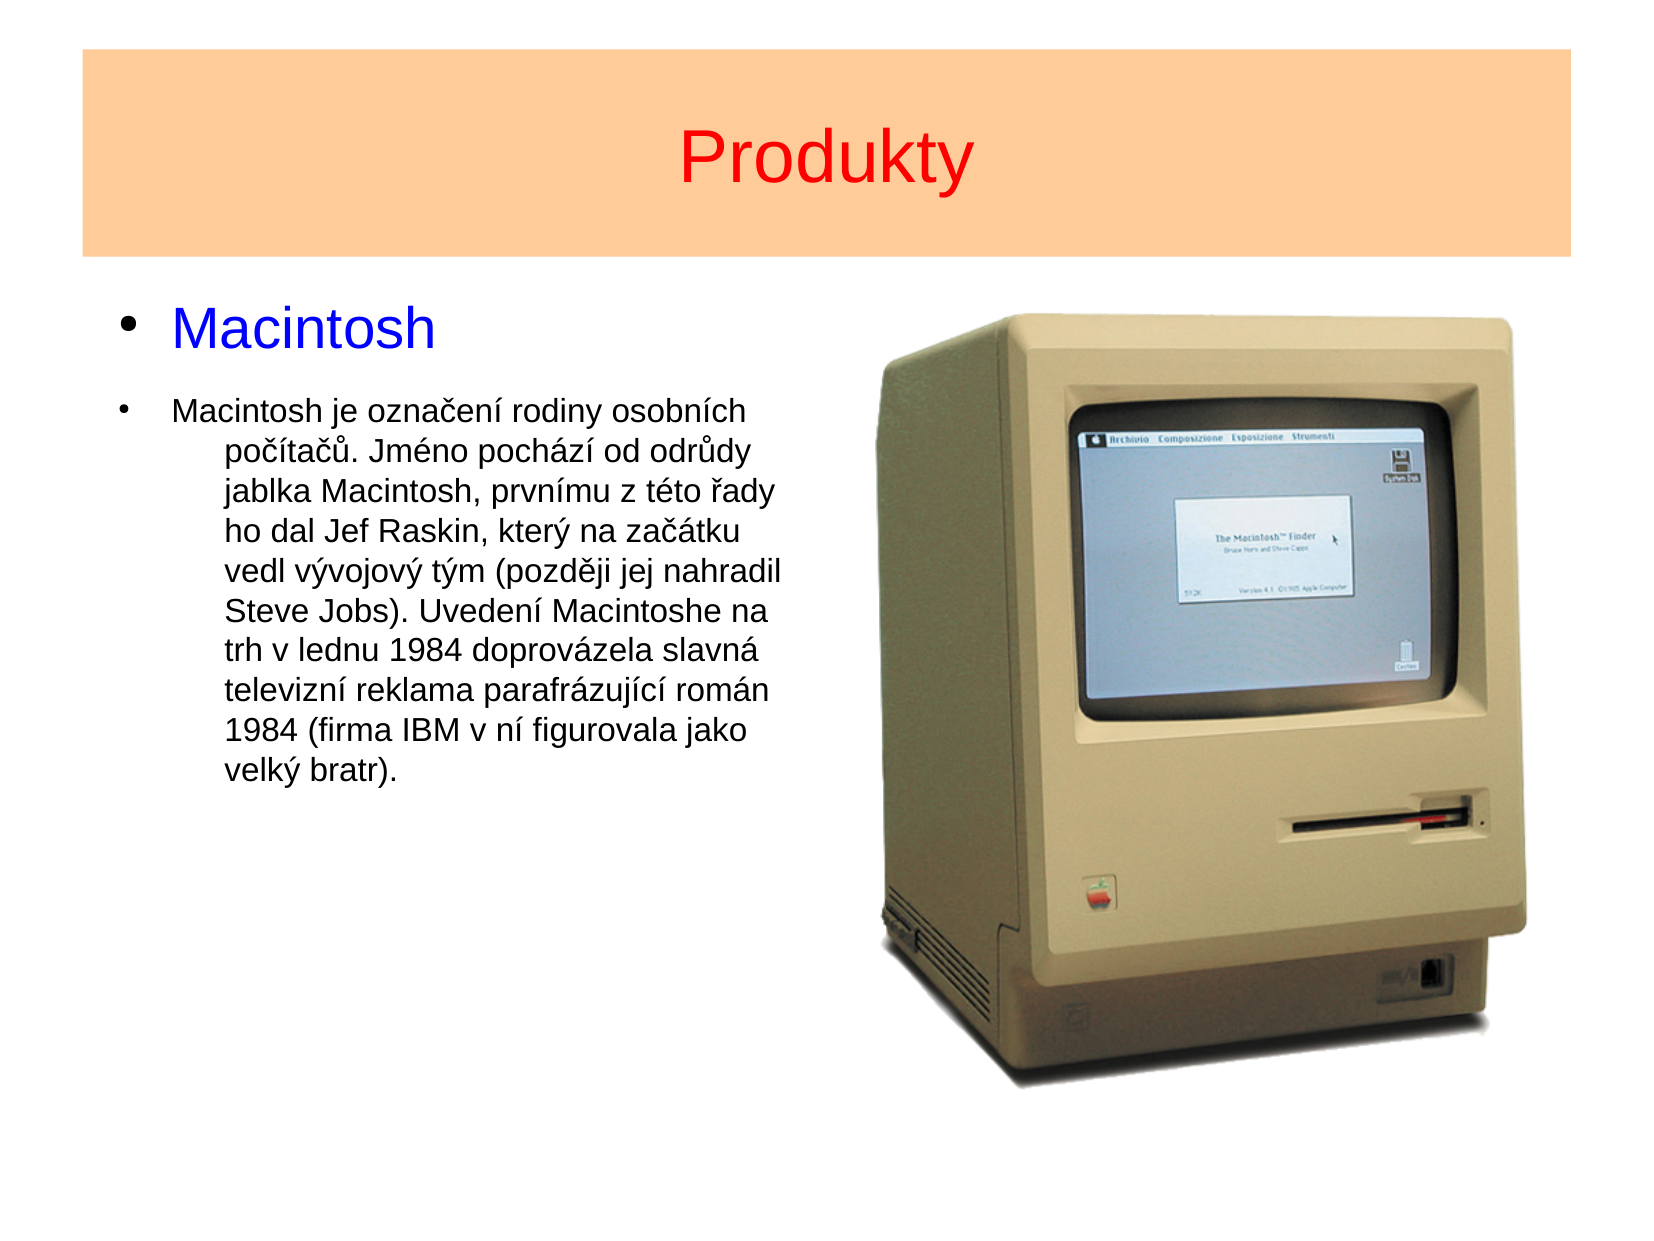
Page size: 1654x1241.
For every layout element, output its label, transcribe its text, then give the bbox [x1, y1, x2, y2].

title Produkty [82, 49, 1571, 257]
list Macintosh Macintosh je označení rodiny osobních počítačů. Jméno pochází od odrůdy jablka Macintosh, prvnímu z této řady ho dal Jef Raskin, který na začátku vedl vývojový tým (později jej nahradil Steve Jobs). Uvedení Macintoshe na trh v lednu 1984 doprovázela slavná televizní reklama parafrázující román 1984 (firma IBM v ní figurovala jako velký bratr). [82, 290, 809, 1109]
picture [859, 290, 1558, 1109]
